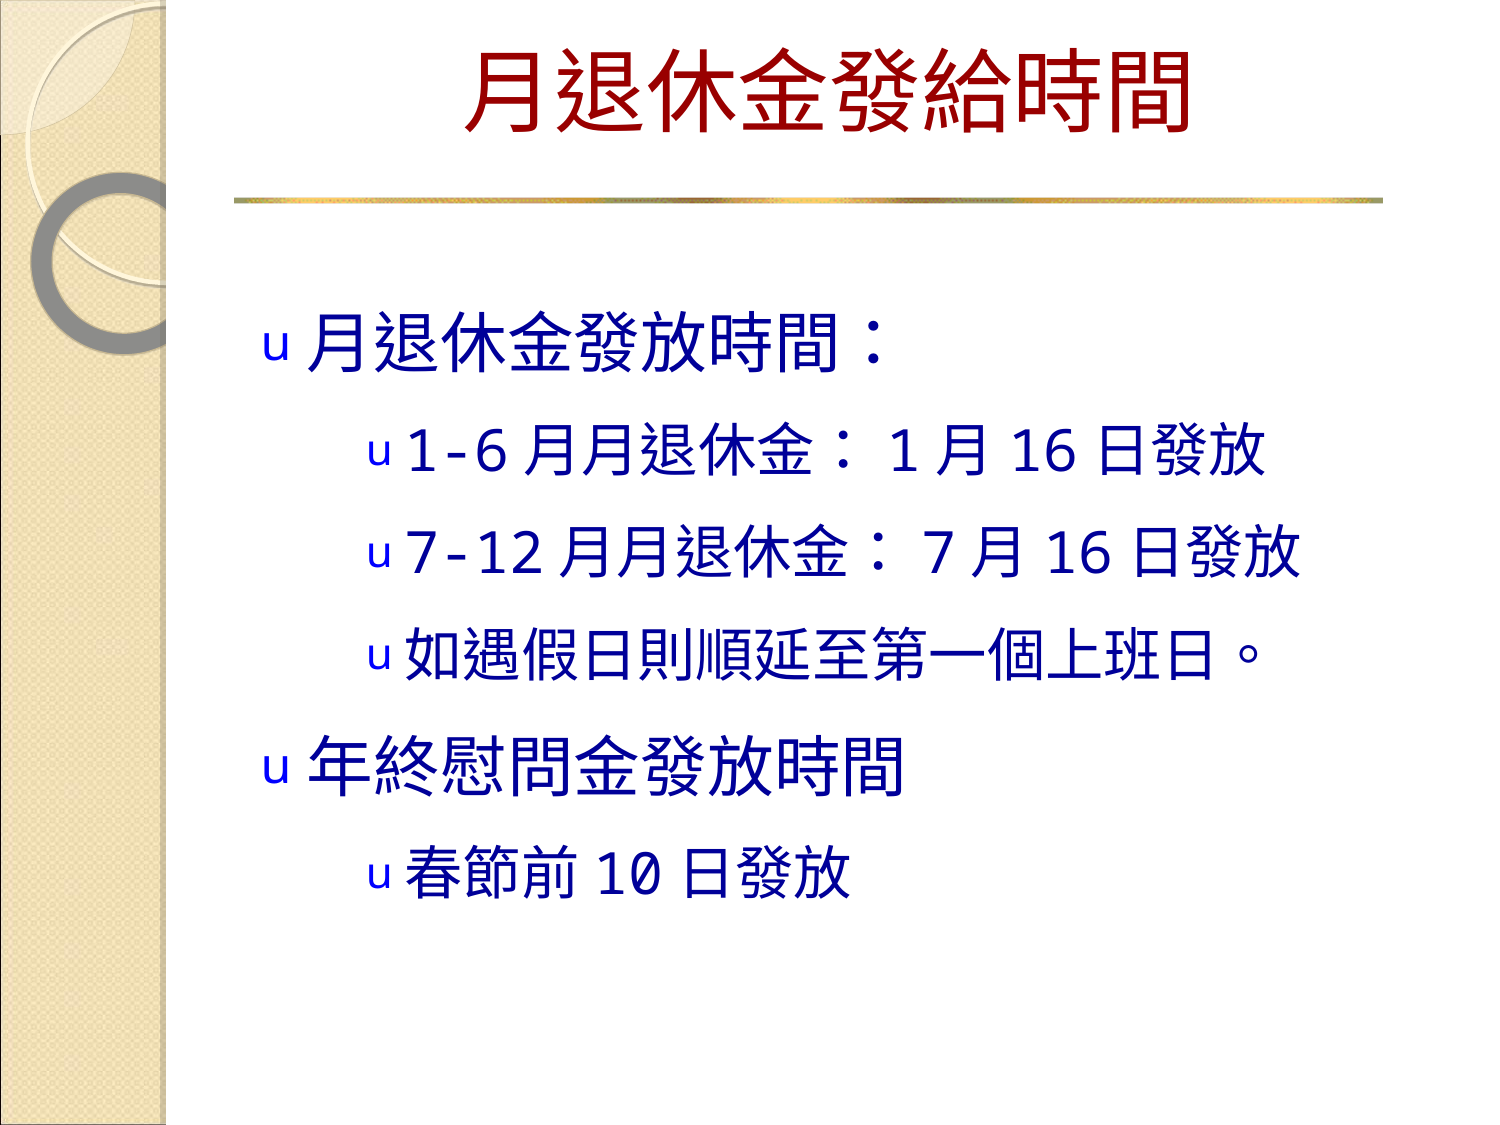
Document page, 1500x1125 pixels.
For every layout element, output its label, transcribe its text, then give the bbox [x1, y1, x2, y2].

picture [234, 192, 1383, 213]
title 月退休金發給時間 [234, 16, 1426, 161]
list 月退休金發放時間： 1-6月月退休金：1月16日發放 7-12月月退休金：7月16日發放 如遇假日則順延至第一個上班日。 年終慰問金發放時間 春節前10日發放 [218, 269, 1360, 1032]
